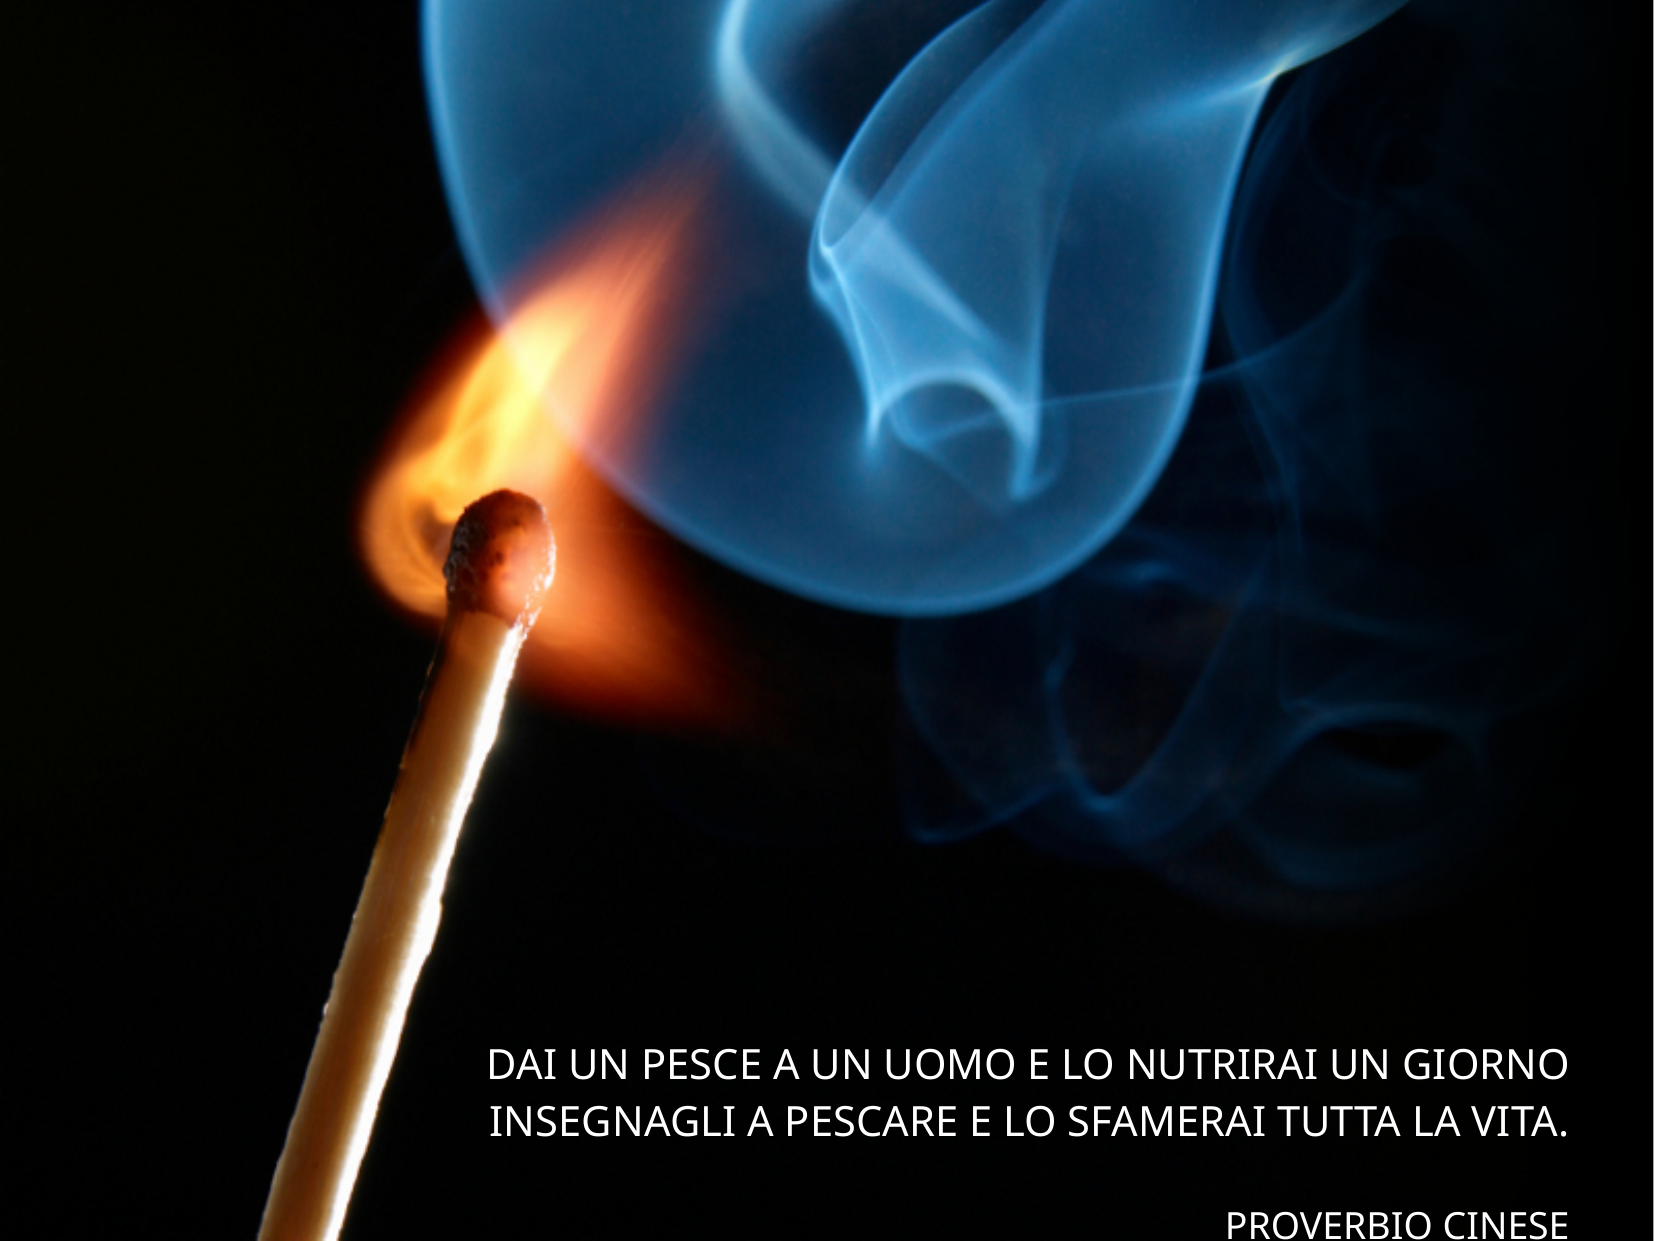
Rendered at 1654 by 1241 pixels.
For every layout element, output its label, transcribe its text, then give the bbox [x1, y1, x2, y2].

text_box DAI UN PESCE A UN UOMO E LO NUTRIRAI UN GIORNO INSEGNAGLI A PESCARE E LO SFAMERAI TUTTA LA VITA. PROVERBIO CINESE [471, 1027, 1644, 1219]
picture [0, 0, 1654, 1241]
